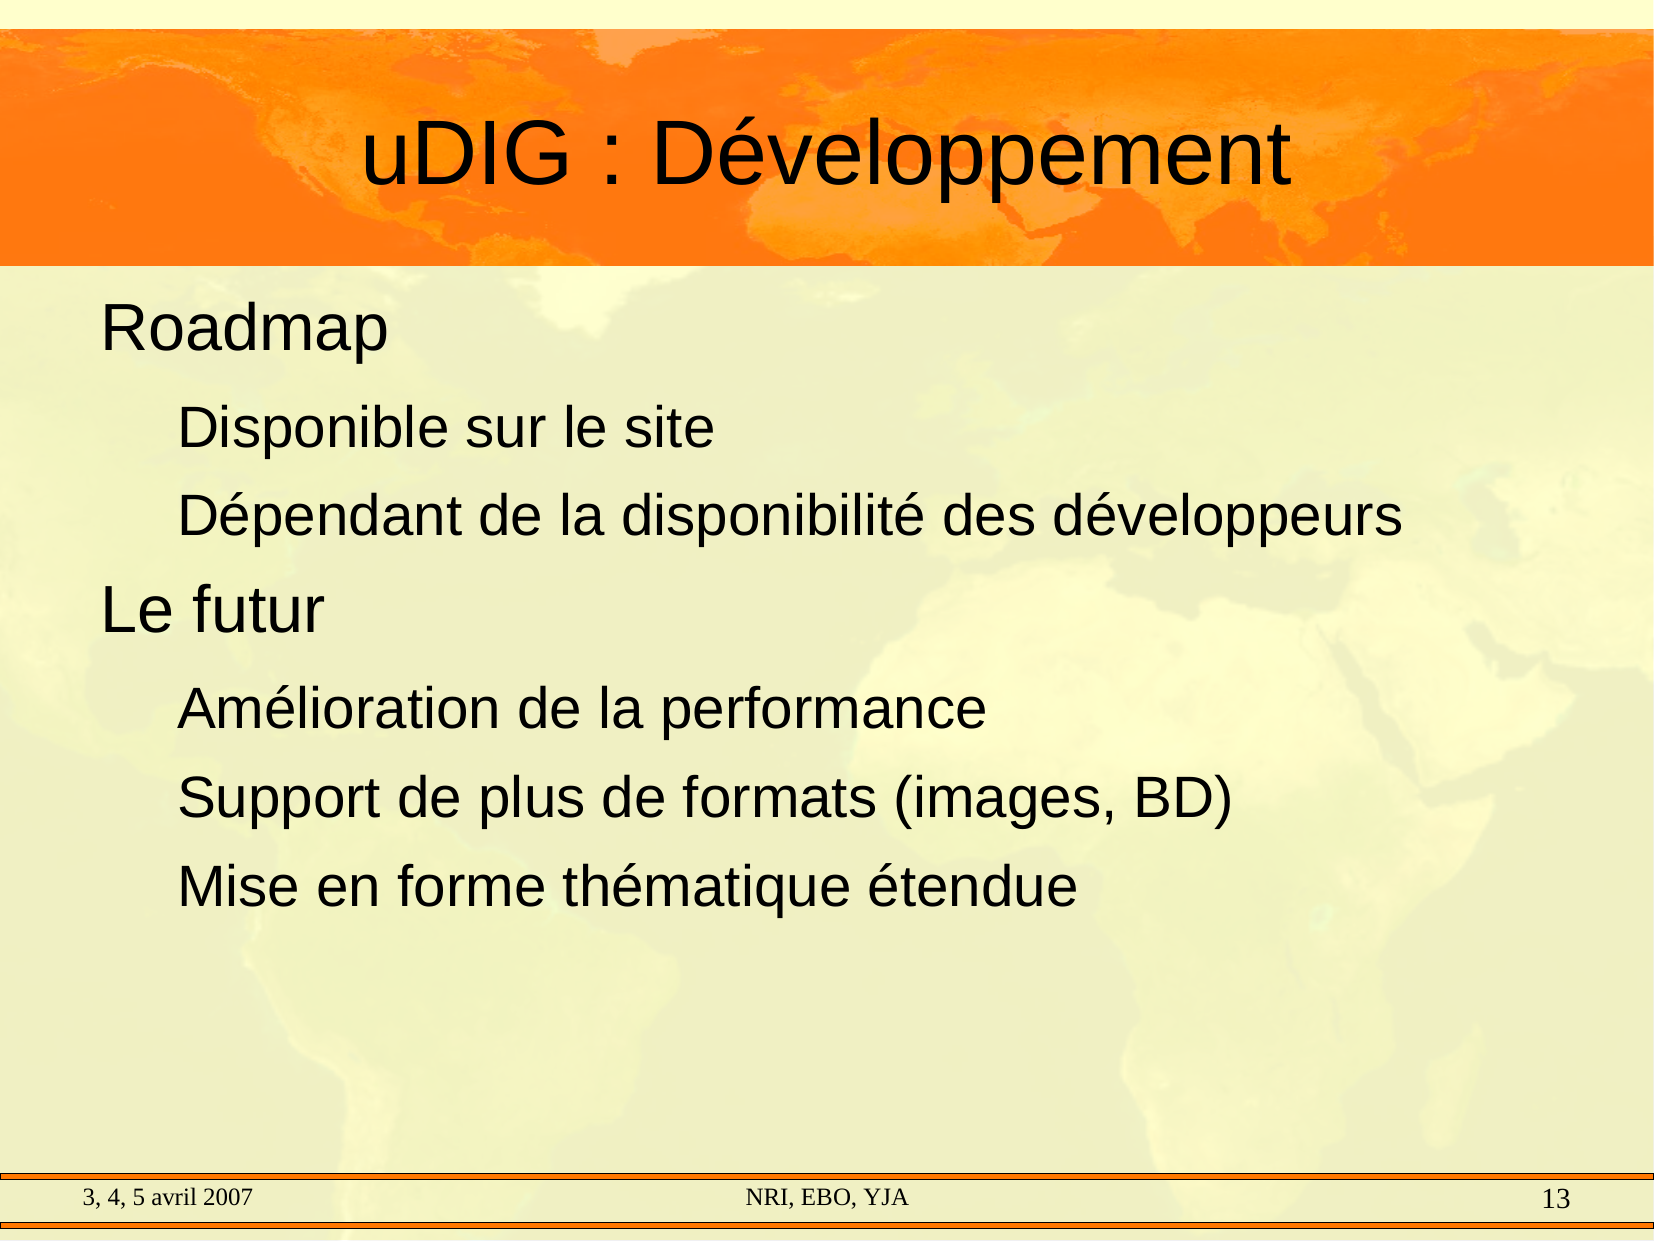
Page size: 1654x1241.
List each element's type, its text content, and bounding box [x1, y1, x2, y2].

list Roadmap Disponible sur le site Dépendant de la disponibilité des développeurs Le futur Amélioration de la performance Support de plus de formats (images, BD) Mise en forme thématique étendue [82, 290, 1571, 1109]
picture [0, 29, 1654, 266]
title uDIG : Développement [82, 49, 1571, 257]
